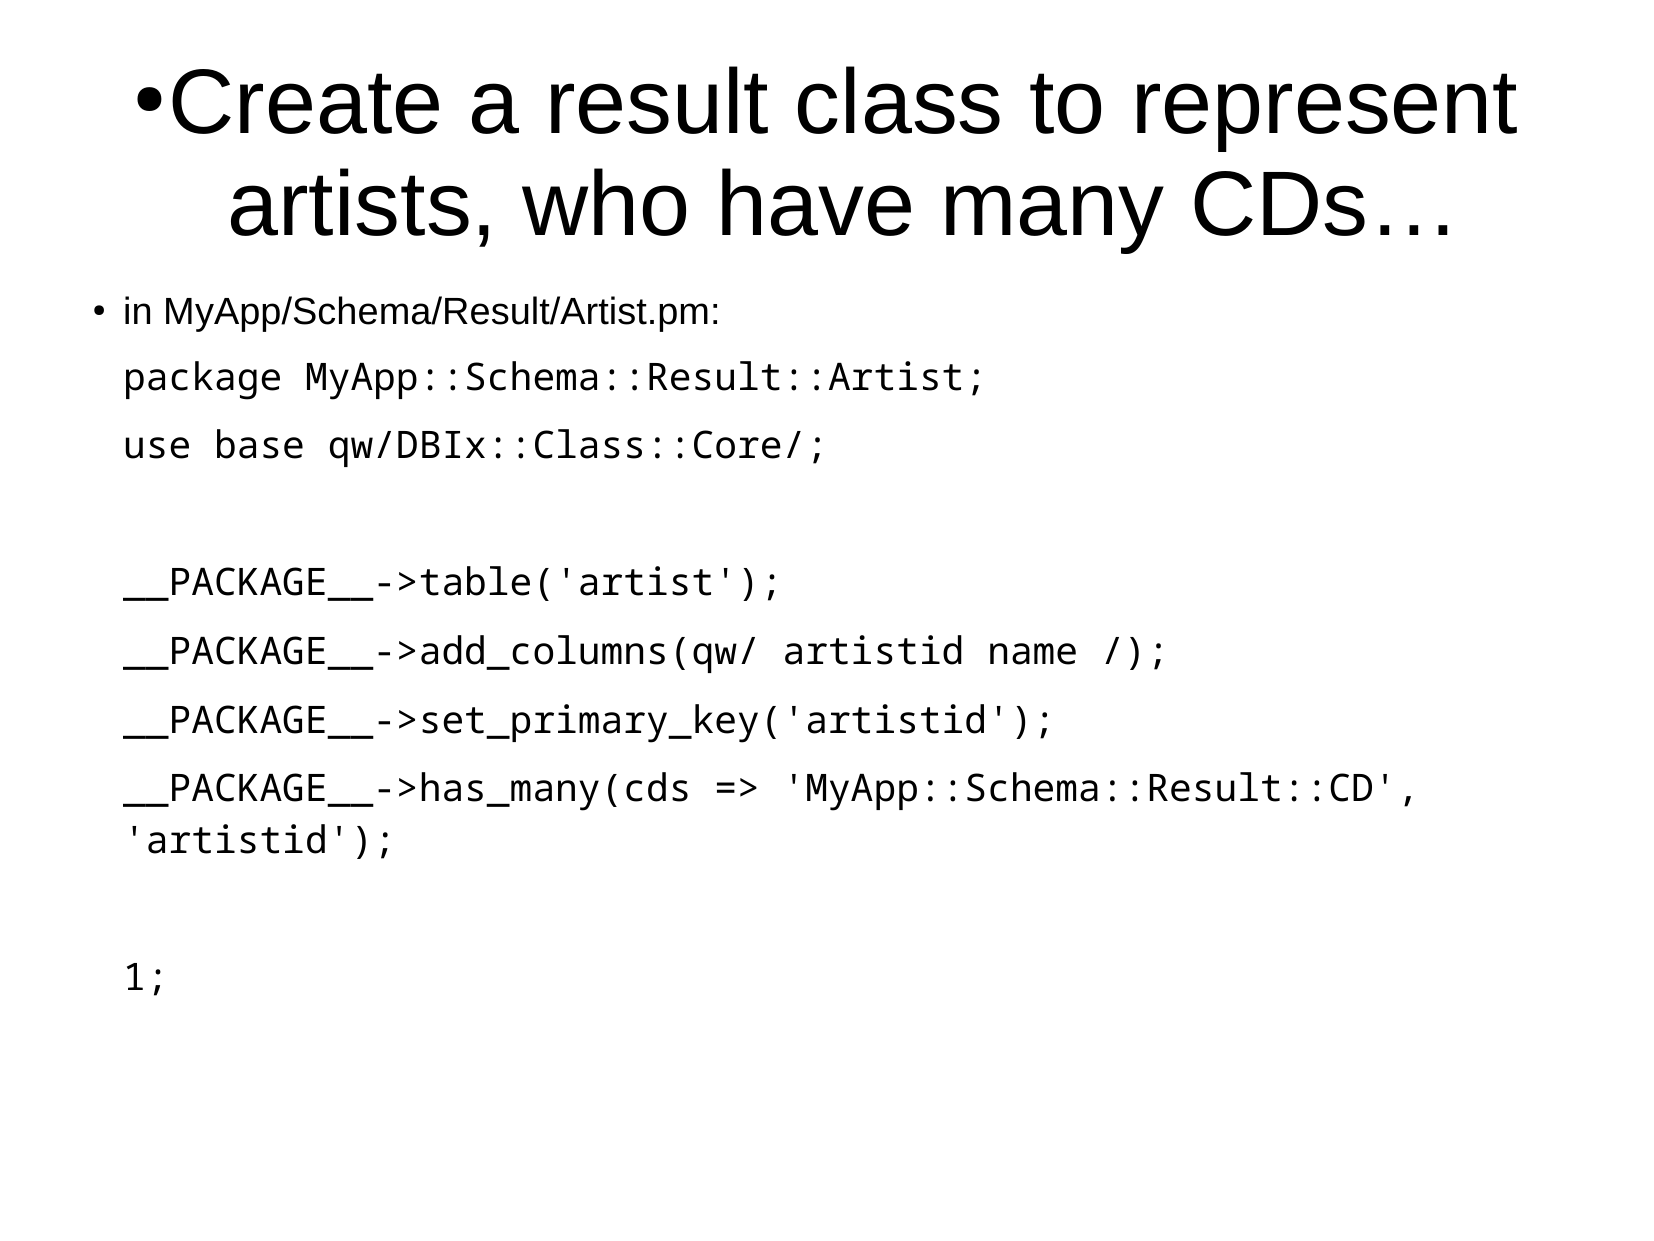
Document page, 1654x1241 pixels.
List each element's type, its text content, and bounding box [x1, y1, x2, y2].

title Create a result class to represent artists, who have many CDs… [82, 49, 1571, 257]
list in MyApp/Schema/Result/Artist.pm: package MyApp::Schema::Result::Artist; use base qw/DBIx::Class::Core/; __PACKAGE__->table('artist'); __PACKAGE__->add_columns(qw/ artistid name /); __PACKAGE__->set_primary_key('artistid'); __PACKAGE__->has_many(cds => 'MyApp::Schema::Result::CD', 'artistid'); 1; [82, 290, 1571, 1010]
